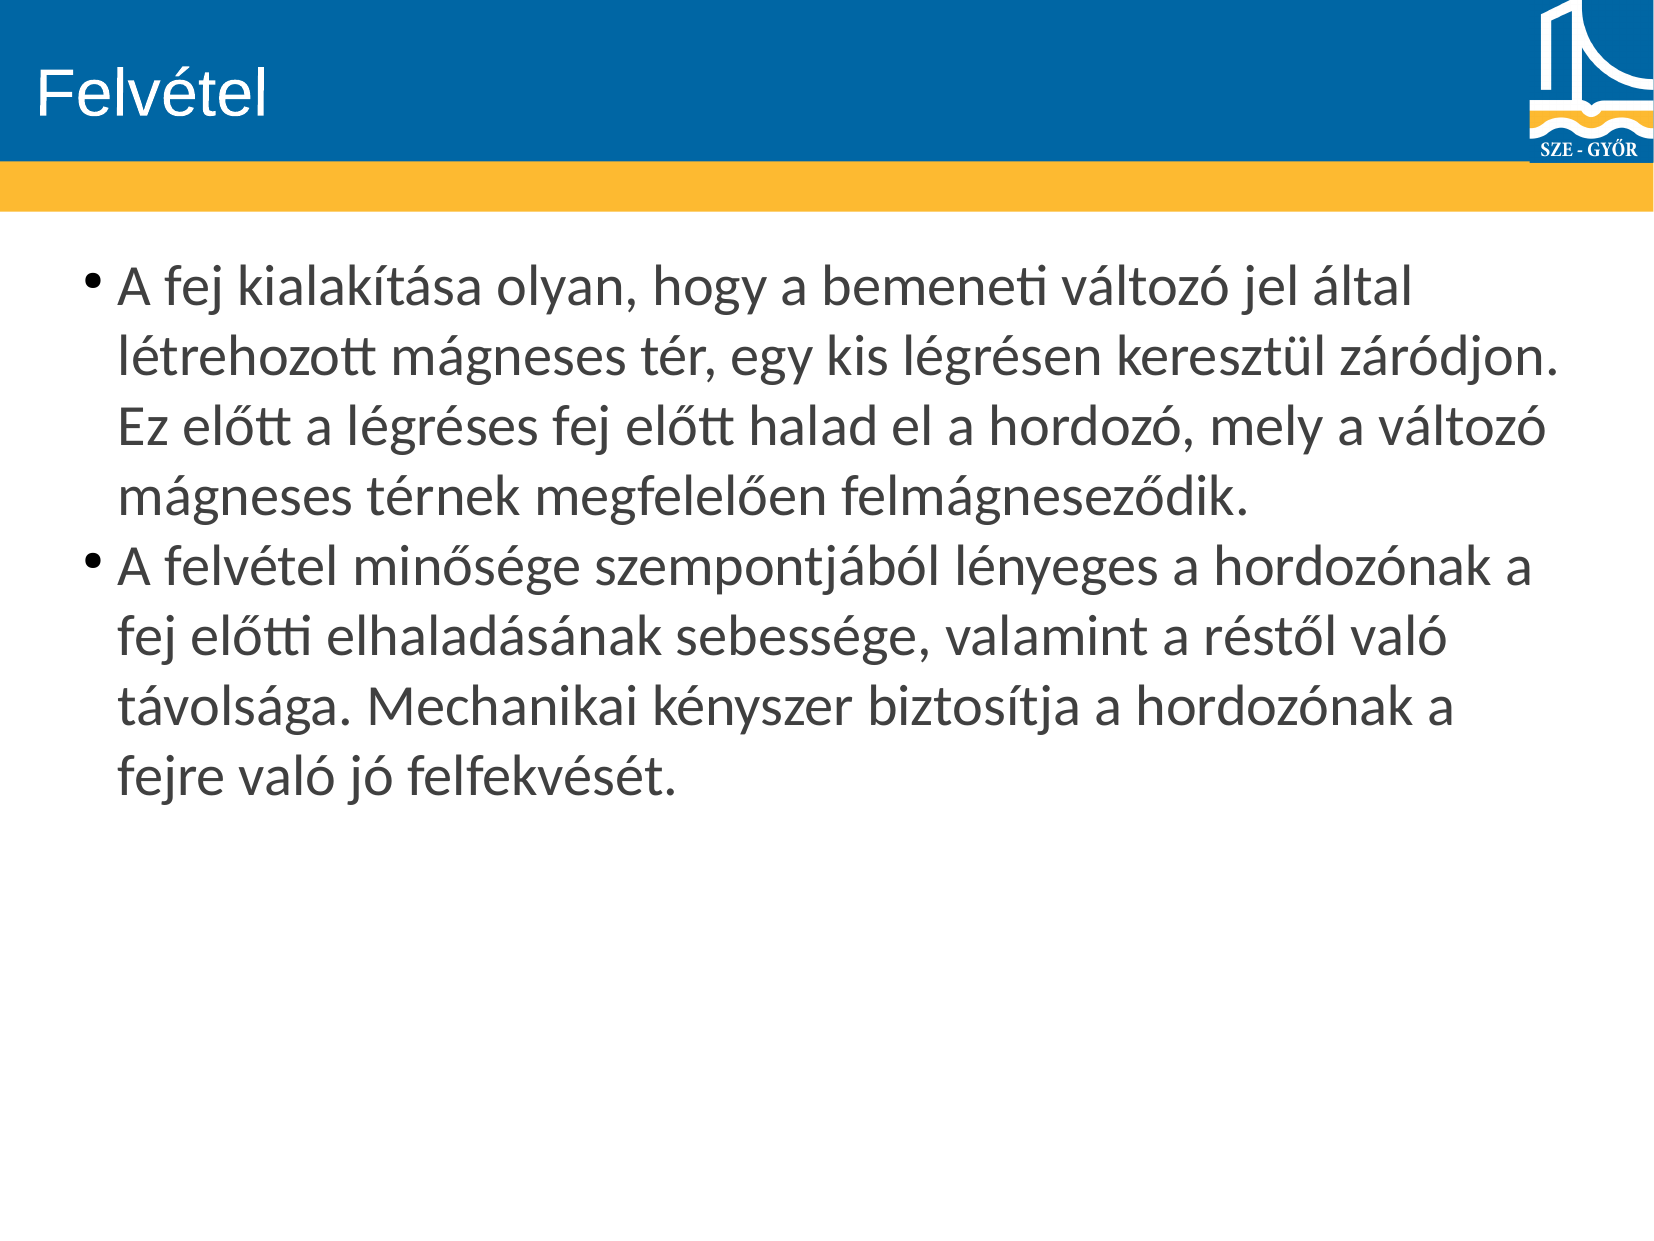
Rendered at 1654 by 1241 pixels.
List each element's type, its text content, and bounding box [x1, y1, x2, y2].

text_box Felvétel [34, 48, 1524, 144]
picture [1529, 0, 1654, 163]
text_box A fej kialakítása olyan, hogy a bemeneti változó jel által létrehozott mágneses tér, egy kis légrésen keresztül záródjon. Ez előtt a légréses fej előtt halad el a hordozó, mely a változó mágneses térnek megfelelően felmágneseződik. A felvétel minősége szempontjából lényeges a hordozónak a fej előtti elhaladásának sebessége, valamint a réstől való távolsága. Mechanikai kényszer biztosítja a hordozónak a fejre való jó felfekvését. [82, 247, 1571, 1198]
